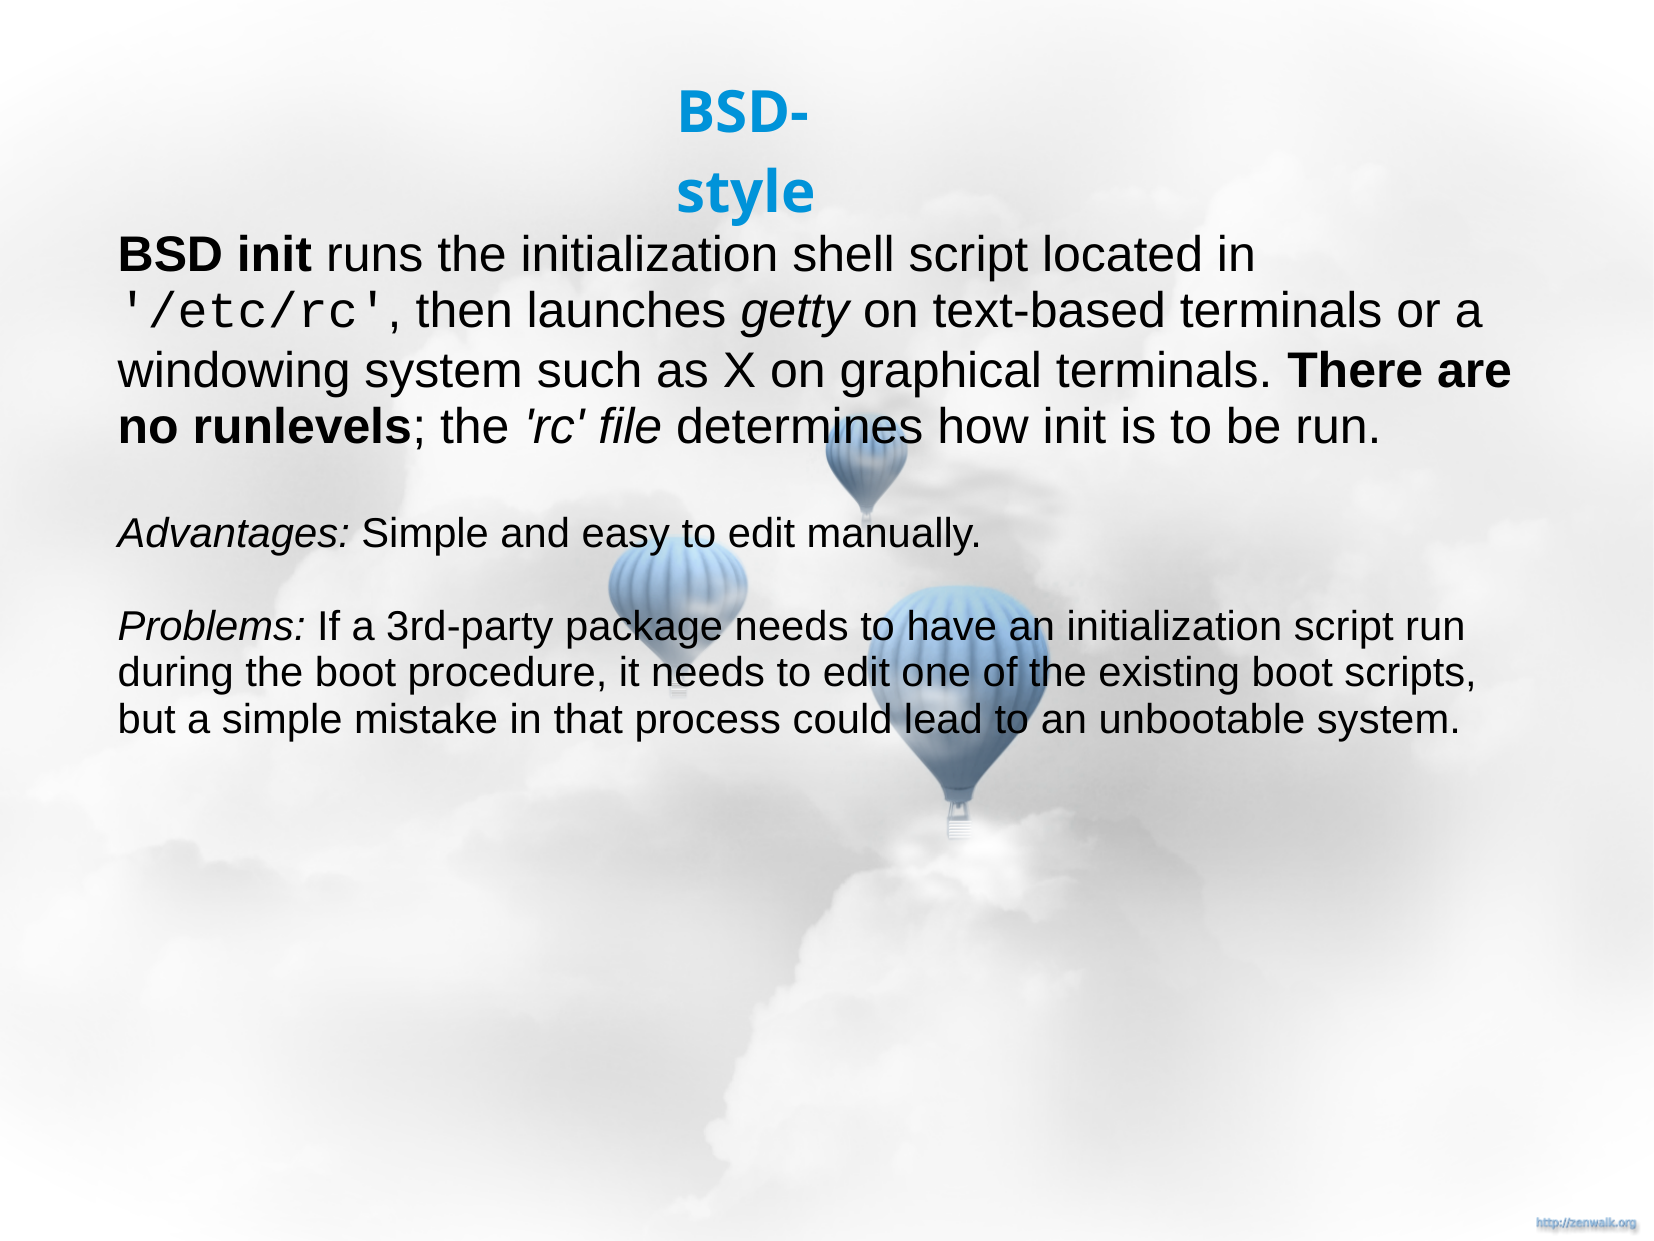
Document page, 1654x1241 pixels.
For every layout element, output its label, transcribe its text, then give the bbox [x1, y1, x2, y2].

text_box BSD init runs the initialization shell script located in '/etc/rc', then launches getty on text-based terminals or a windowing system such as X on graphical terminals. There are no runlevels; the 'rc' file determines how init is to be run. Advantages: Simple and easy to edit manually. Problems: If a 3rd-party package needs to have an initialization script run during the boot procedure, it needs to edit one of the existing boot scripts, but a simple mistake in that process could lead to an unbootable system. [102, 219, 1552, 750]
text_box BSD-style [661, 63, 944, 149]
